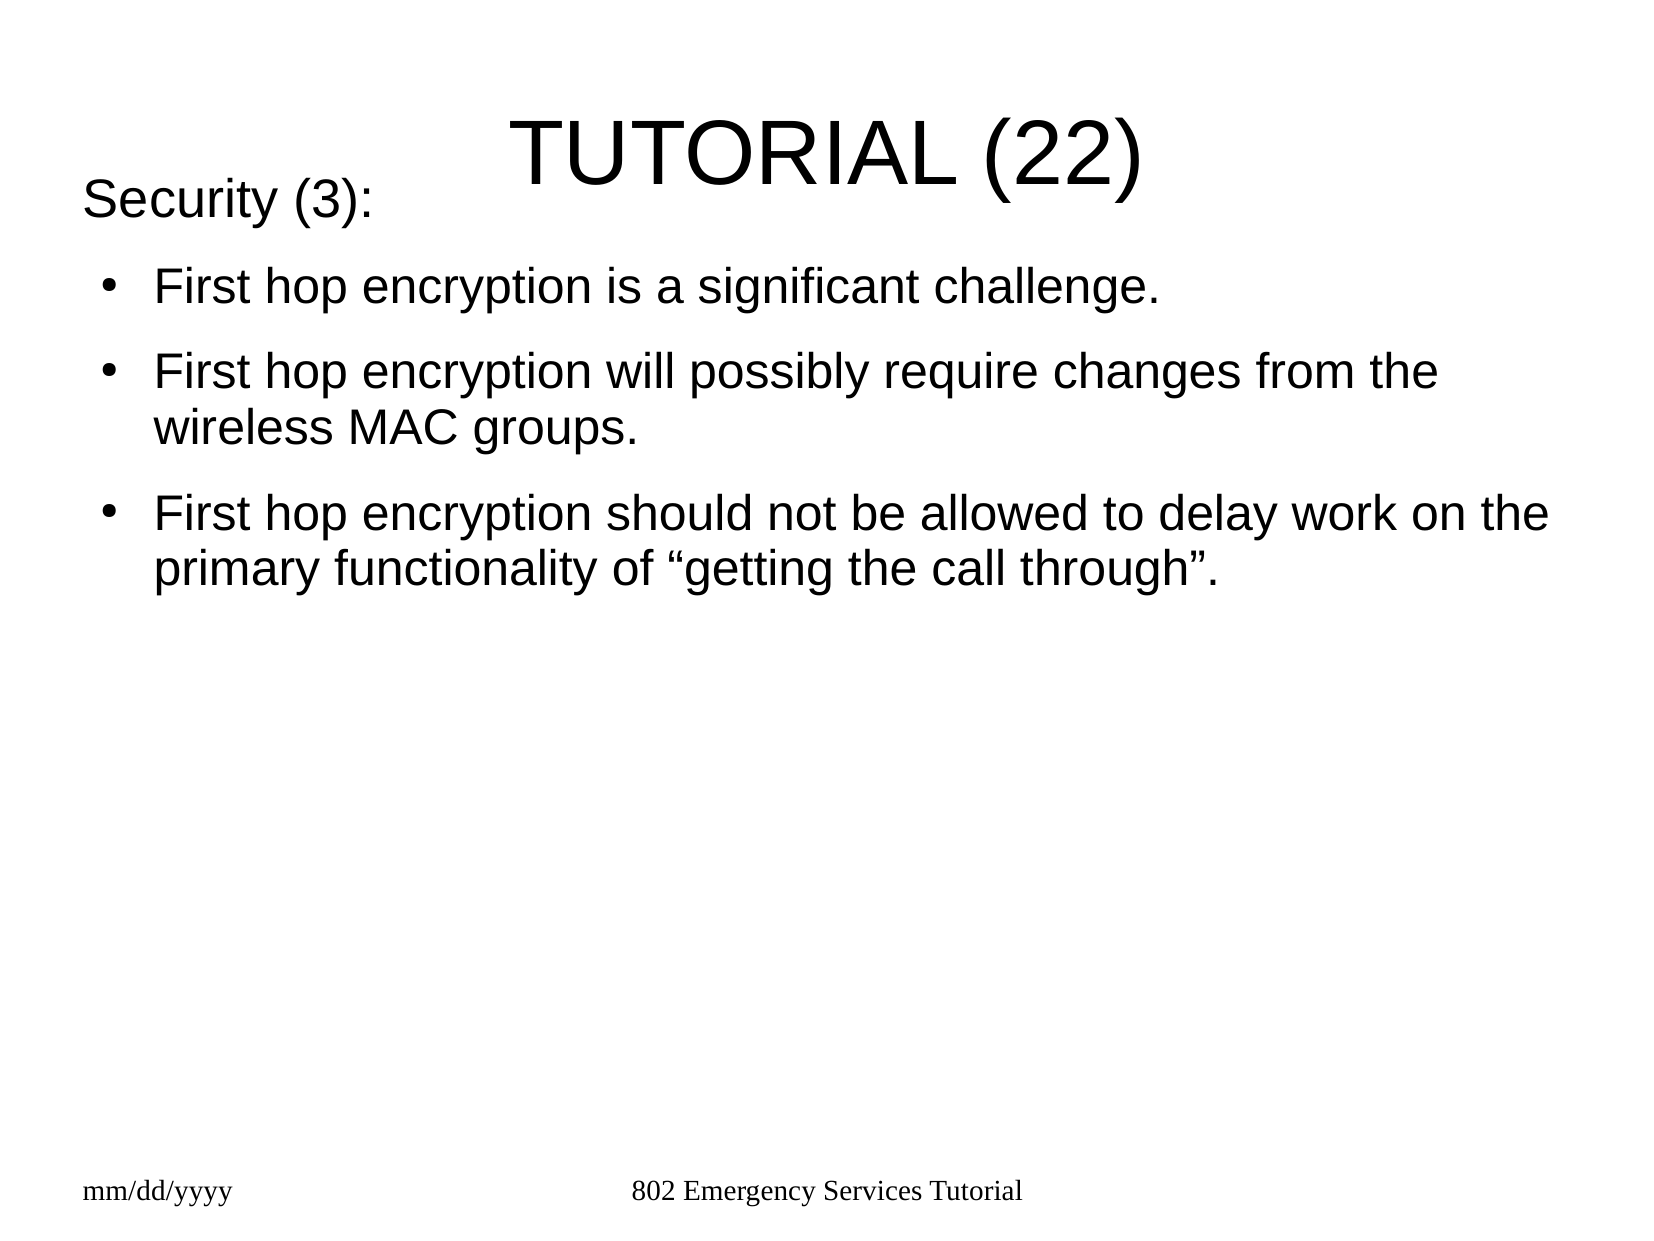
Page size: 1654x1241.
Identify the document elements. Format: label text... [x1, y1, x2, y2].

title TUTORIAL (22) [82, 49, 1571, 168]
list Security (3): First hop encryption is a significant challenge. First hop encryption will possibly require changes from the wireless MAC groups. First hop encryption should not be allowed to delay work on the primary functionality of “getting the call through”. [82, 168, 1576, 1201]
